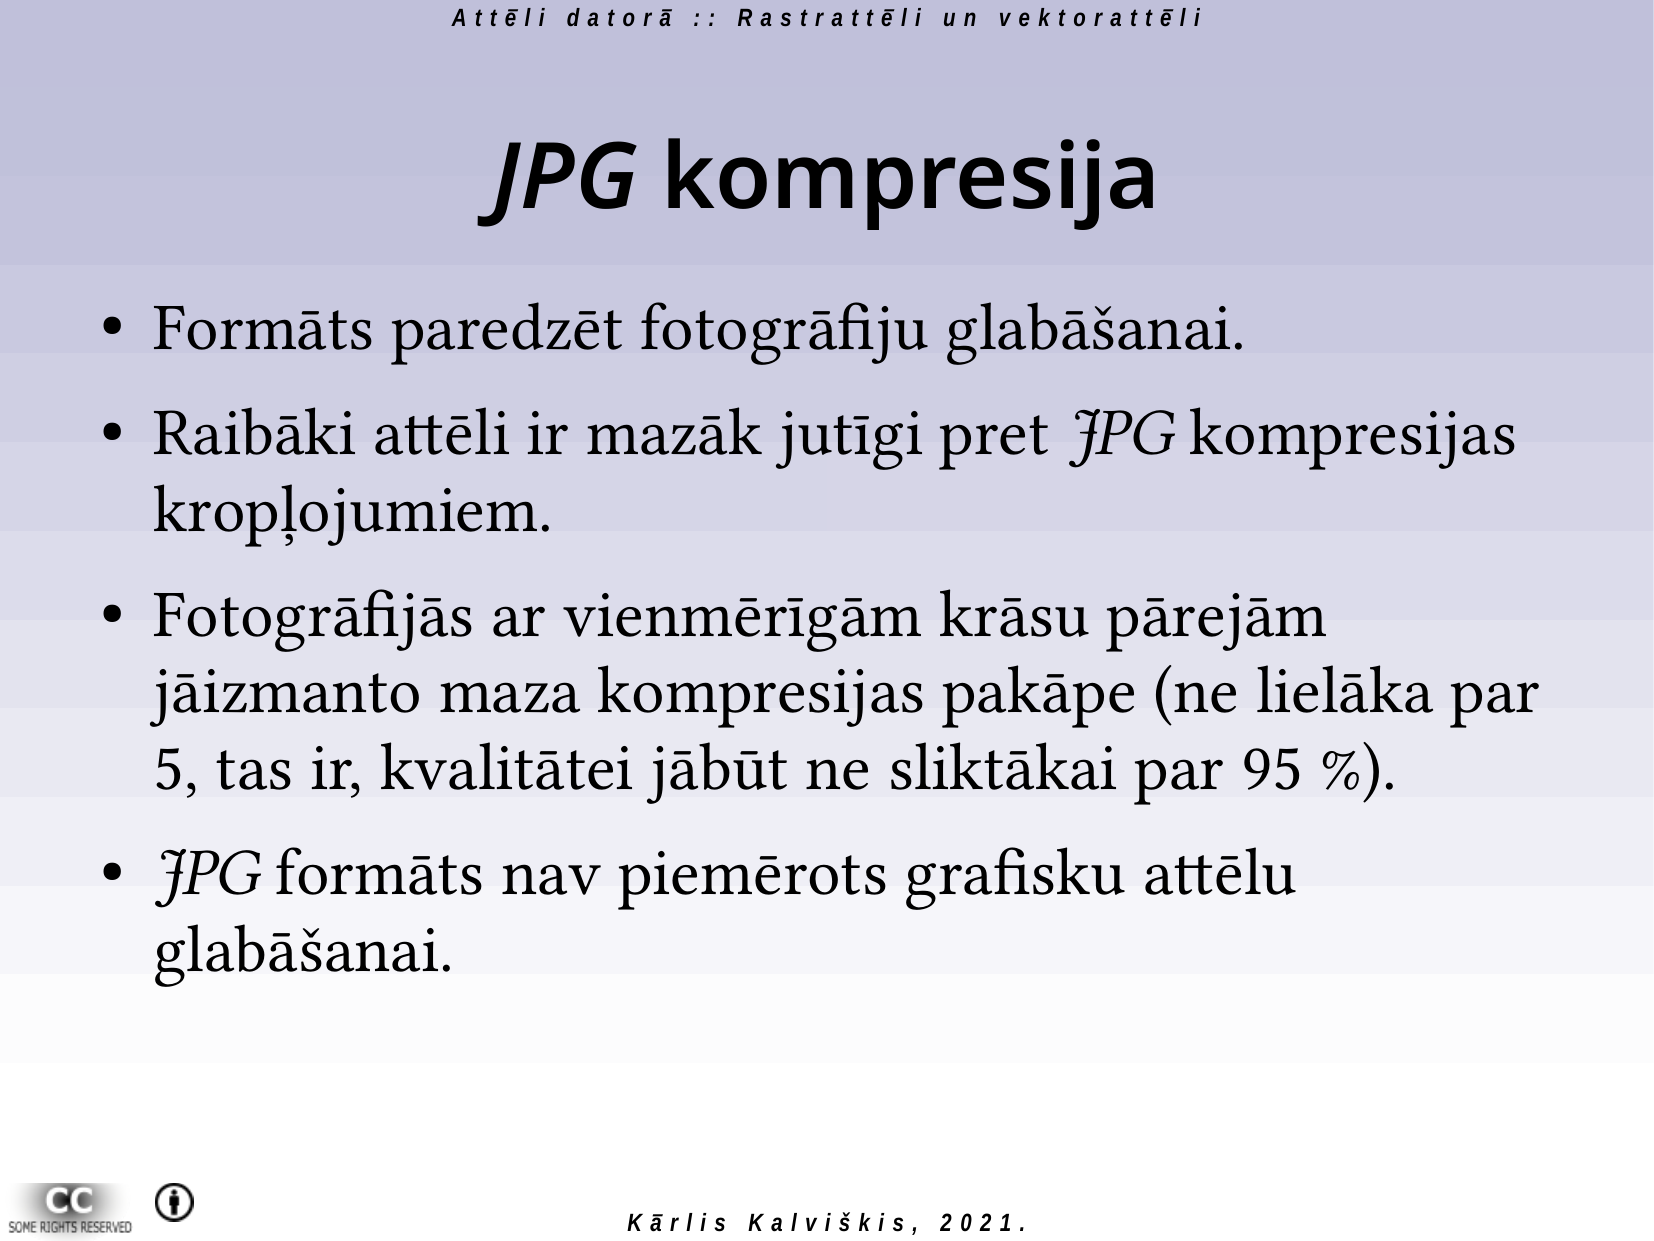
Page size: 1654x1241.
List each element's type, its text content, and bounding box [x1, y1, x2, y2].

title JPG kompresija [29, 49, 1625, 296]
picture [0, 0, 1654, 1241]
list Formāts paredzēt fotogrāfiju glabāšanai. Raibāki attēli ir mazāk jutīgi pret JPG kompresijas kropļojumiem. Fotogrāfijās ar vienmērīgām krāsu pārejām jāizmanto maza kompresijas pakāpe (ne lielāka par 5, tas ir, kvalitātei jābūt ne sliktākai par 95 %). JPG formāts nav piemērots grafisku attēlu glabāšanai. [82, 289, 1571, 1113]
